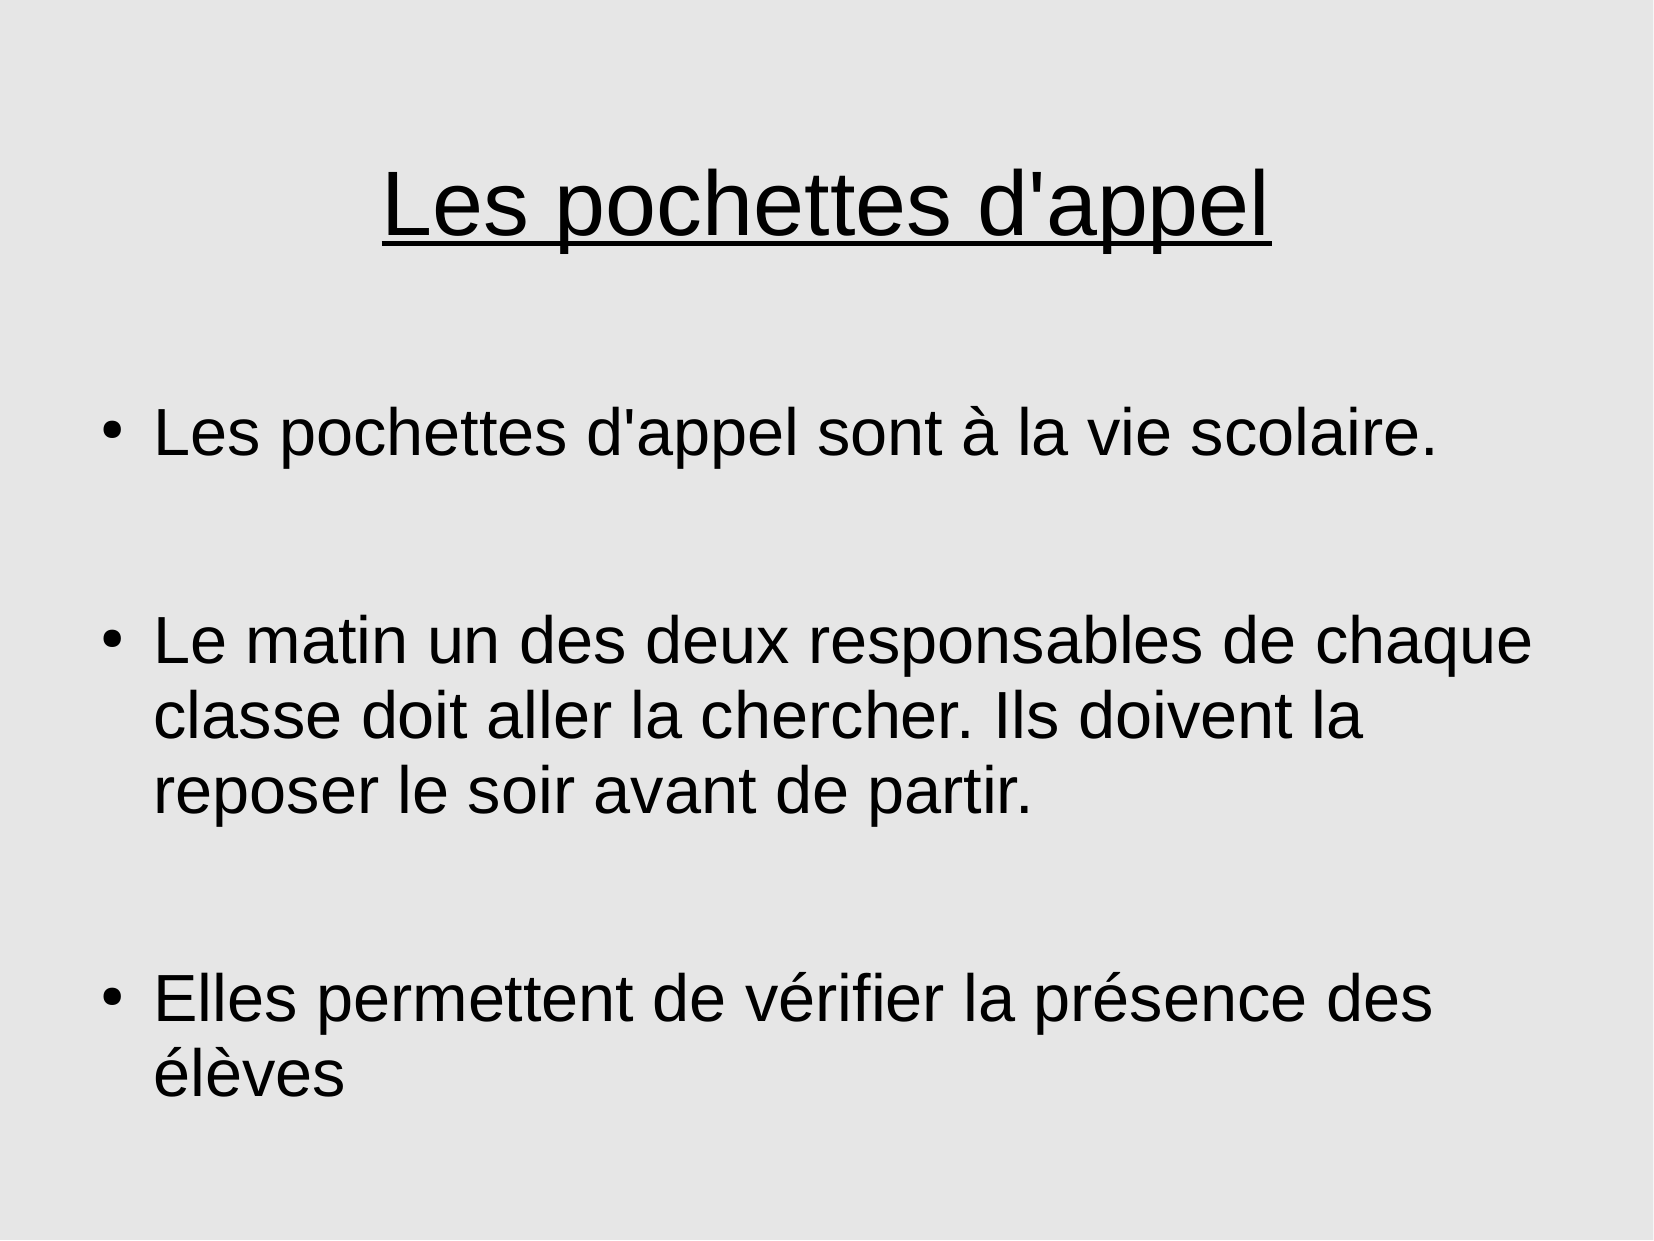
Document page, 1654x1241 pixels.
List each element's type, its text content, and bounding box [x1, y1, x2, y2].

title Les pochettes d'appel [82, 49, 1571, 257]
list Les pochettes d'appel sont à la vie scolaire. Le matin un des deux responsables de chaque classe doit aller la chercher. Ils doivent la reposer le soir avant de partir. Elles permettent de vérifier la présence des élèves [82, 290, 1571, 1111]
